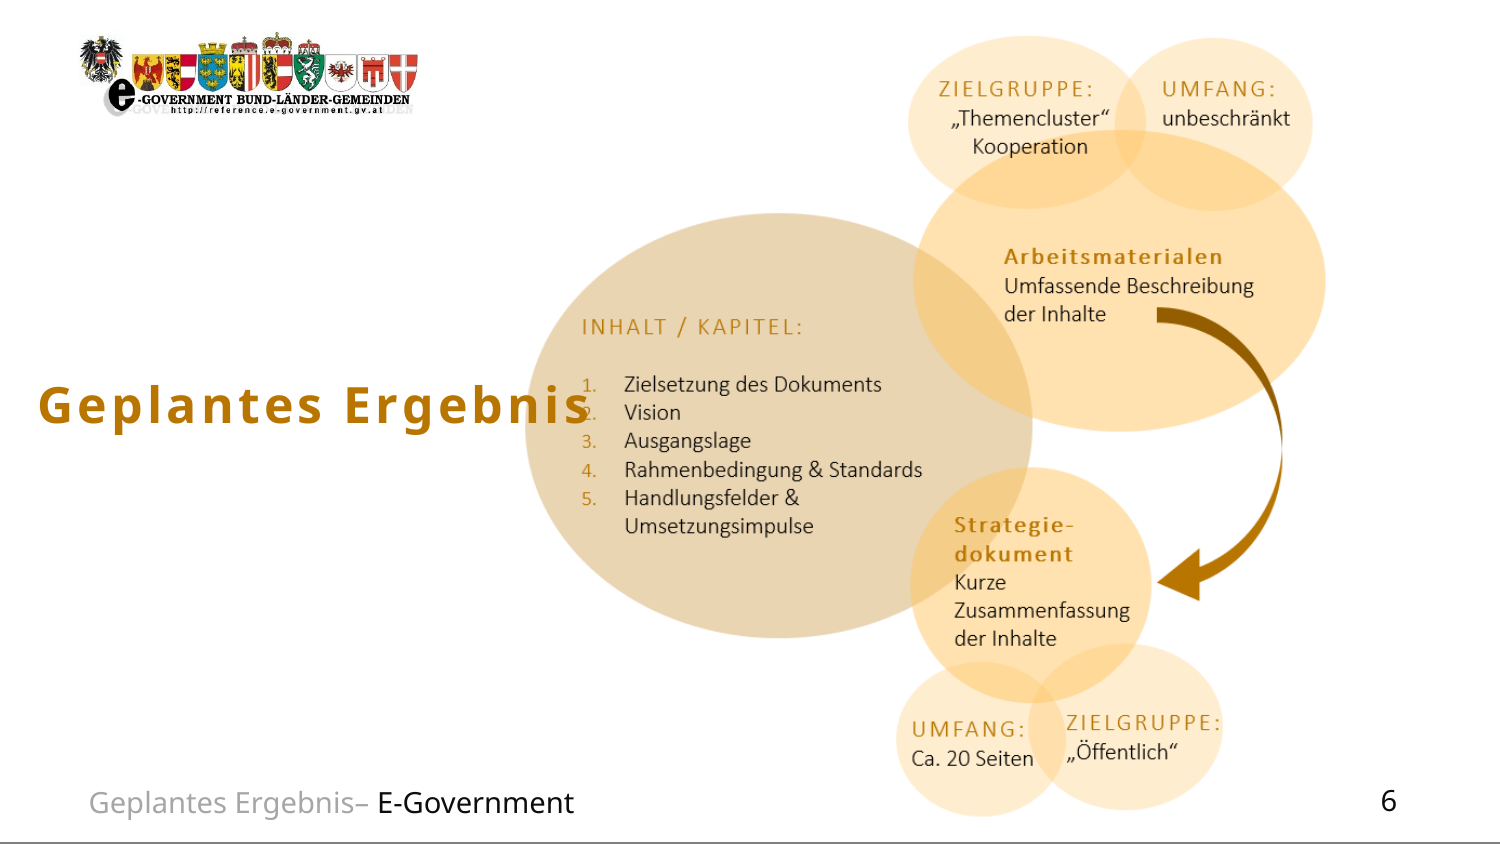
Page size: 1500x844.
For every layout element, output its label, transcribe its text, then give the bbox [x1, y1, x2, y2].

picture [0, 0, 1500, 842]
slide_number <number> [1239, 785, 1398, 819]
title Geplantes Ergebnis [37, 370, 1347, 473]
footer Geplantes Ergebnis– E-Government [88, 785, 1217, 819]
